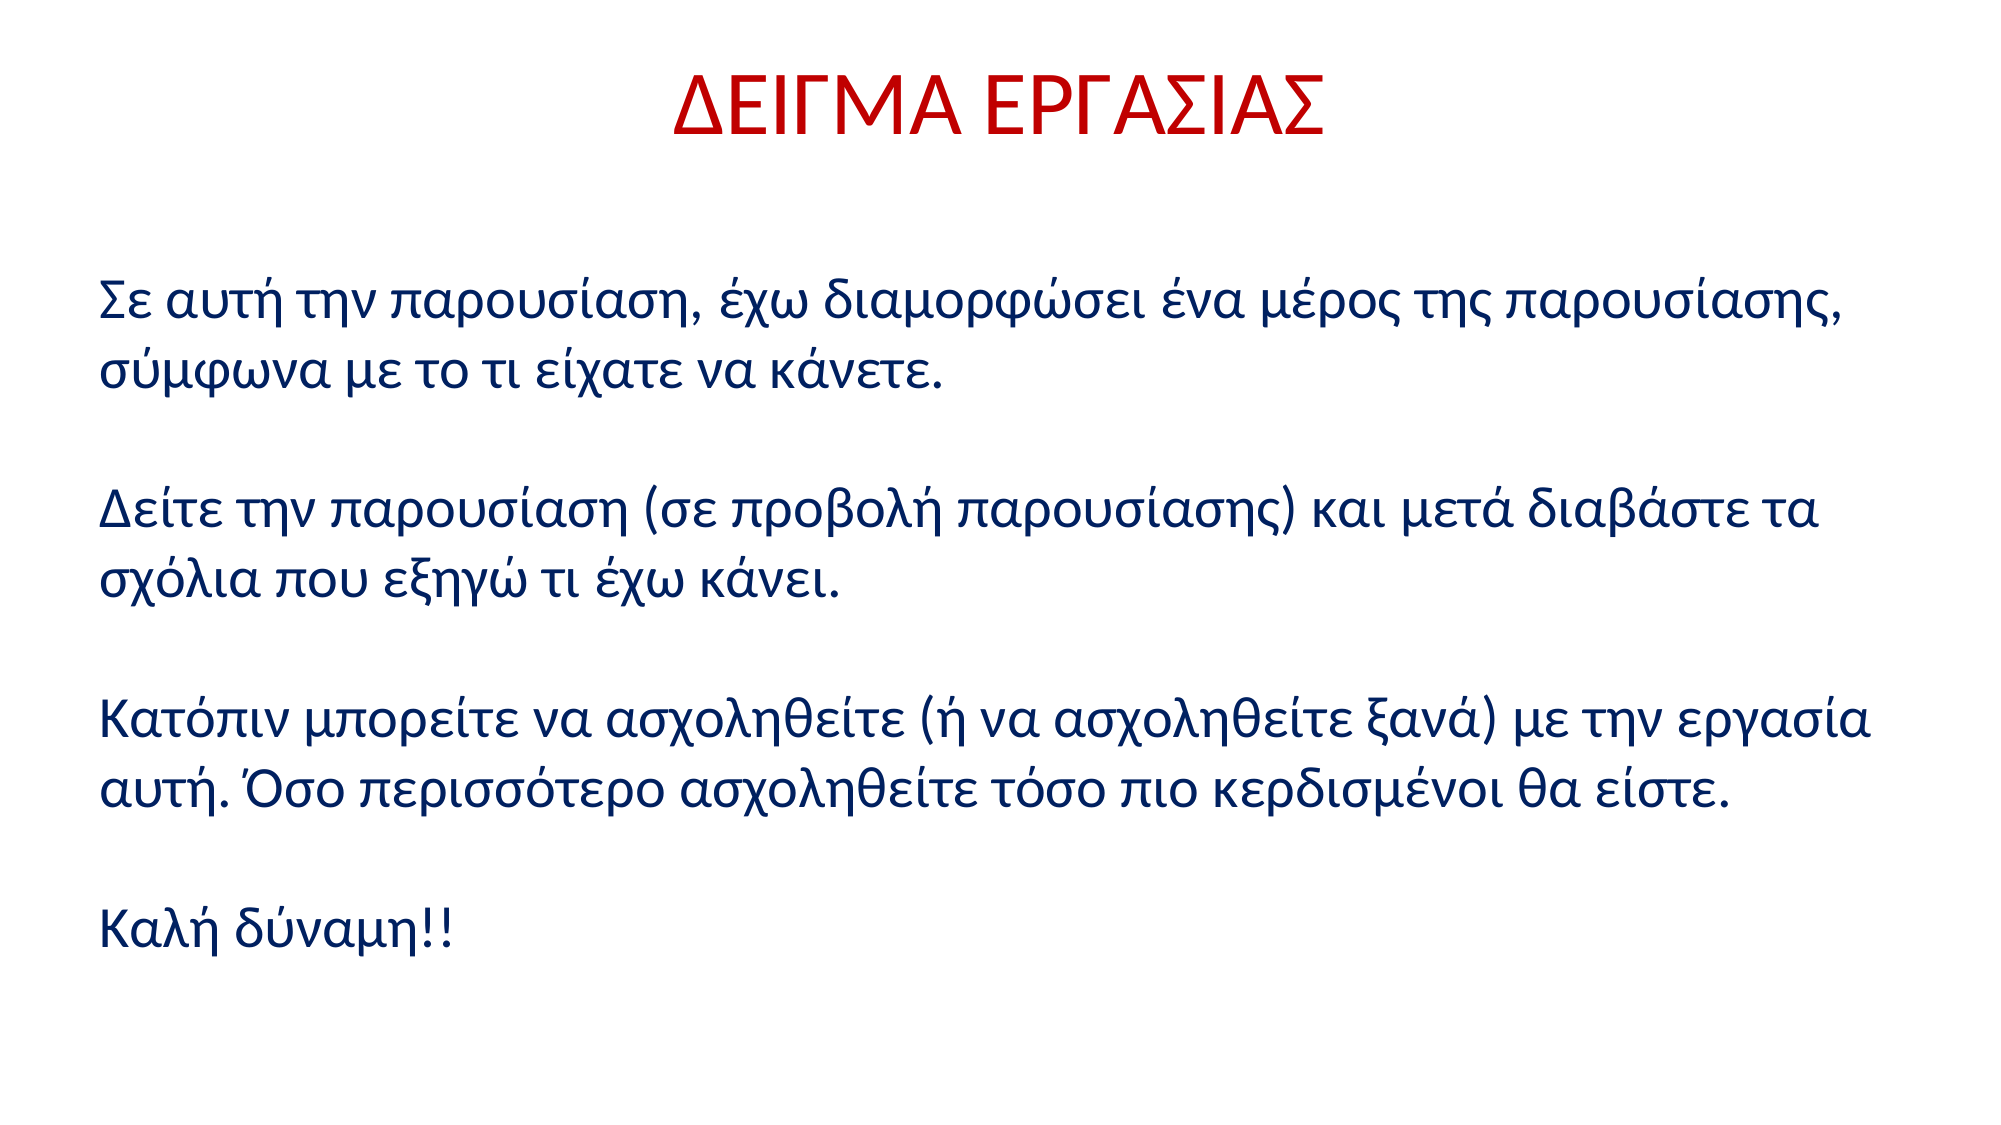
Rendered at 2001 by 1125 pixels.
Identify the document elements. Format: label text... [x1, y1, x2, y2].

title ΔΕΙΓΜΑ ΕΡΓΑΣΙΑΣ [137, 38, 1863, 172]
list Σε αυτή την παρουσίαση, έχω διαμορφώσει ένα μέρος της παρουσίασης, σύμφωνα με το τι είχατε να κάνετε. Δείτε την παρουσίαση (σε προβολή παρουσίασης) και μετά διαβάστε τα σχόλια που εξηγώ τι έχω κάνει. Κατόπιν μπορείτε να ασχοληθείτε (ή να ασχοληθείτε ξανά) με την εργασία αυτή. Όσο περισσότερο ασχοληθείτε τόσο πιο κερδισμένοι θα είστε. Καλή δύναμη!! [84, 252, 1942, 1074]
